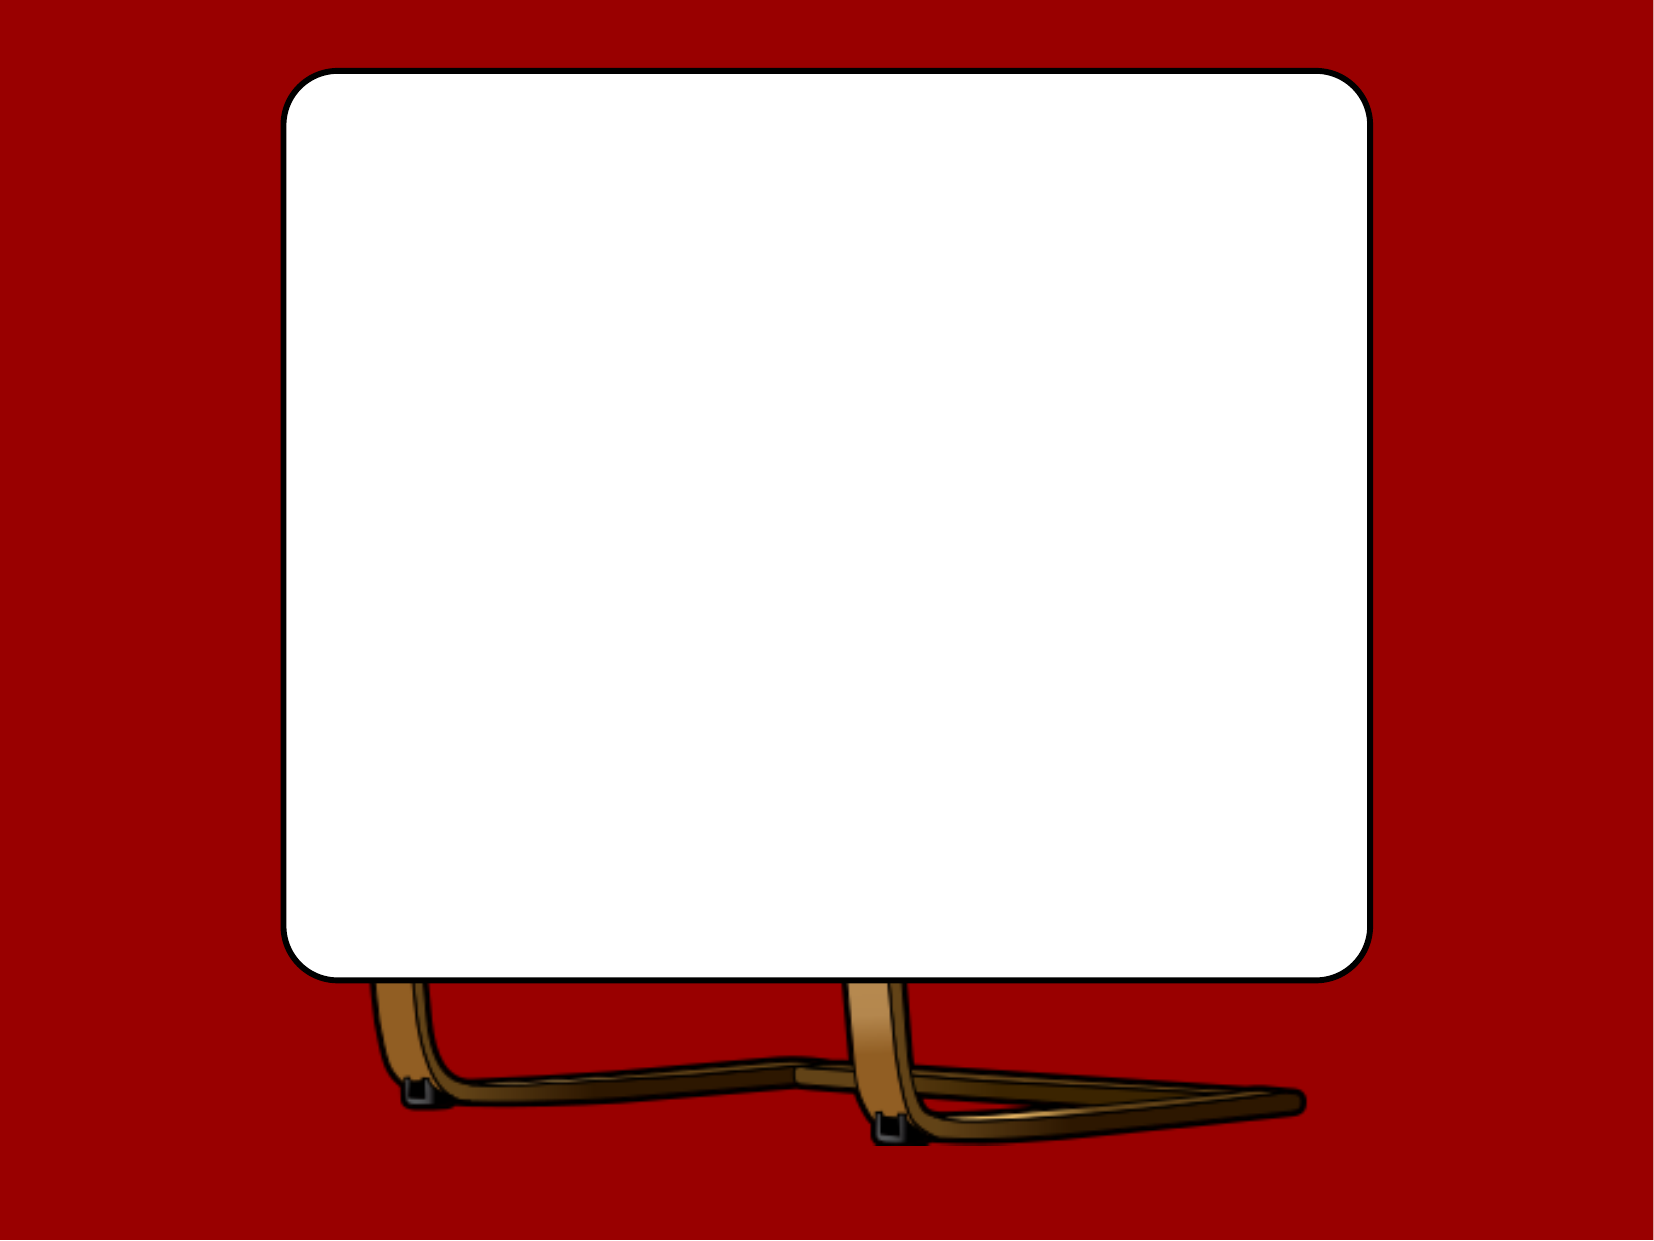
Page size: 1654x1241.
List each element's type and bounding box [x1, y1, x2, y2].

picture [336, 981, 1317, 1146]
text_box [283, 70, 1371, 981]
